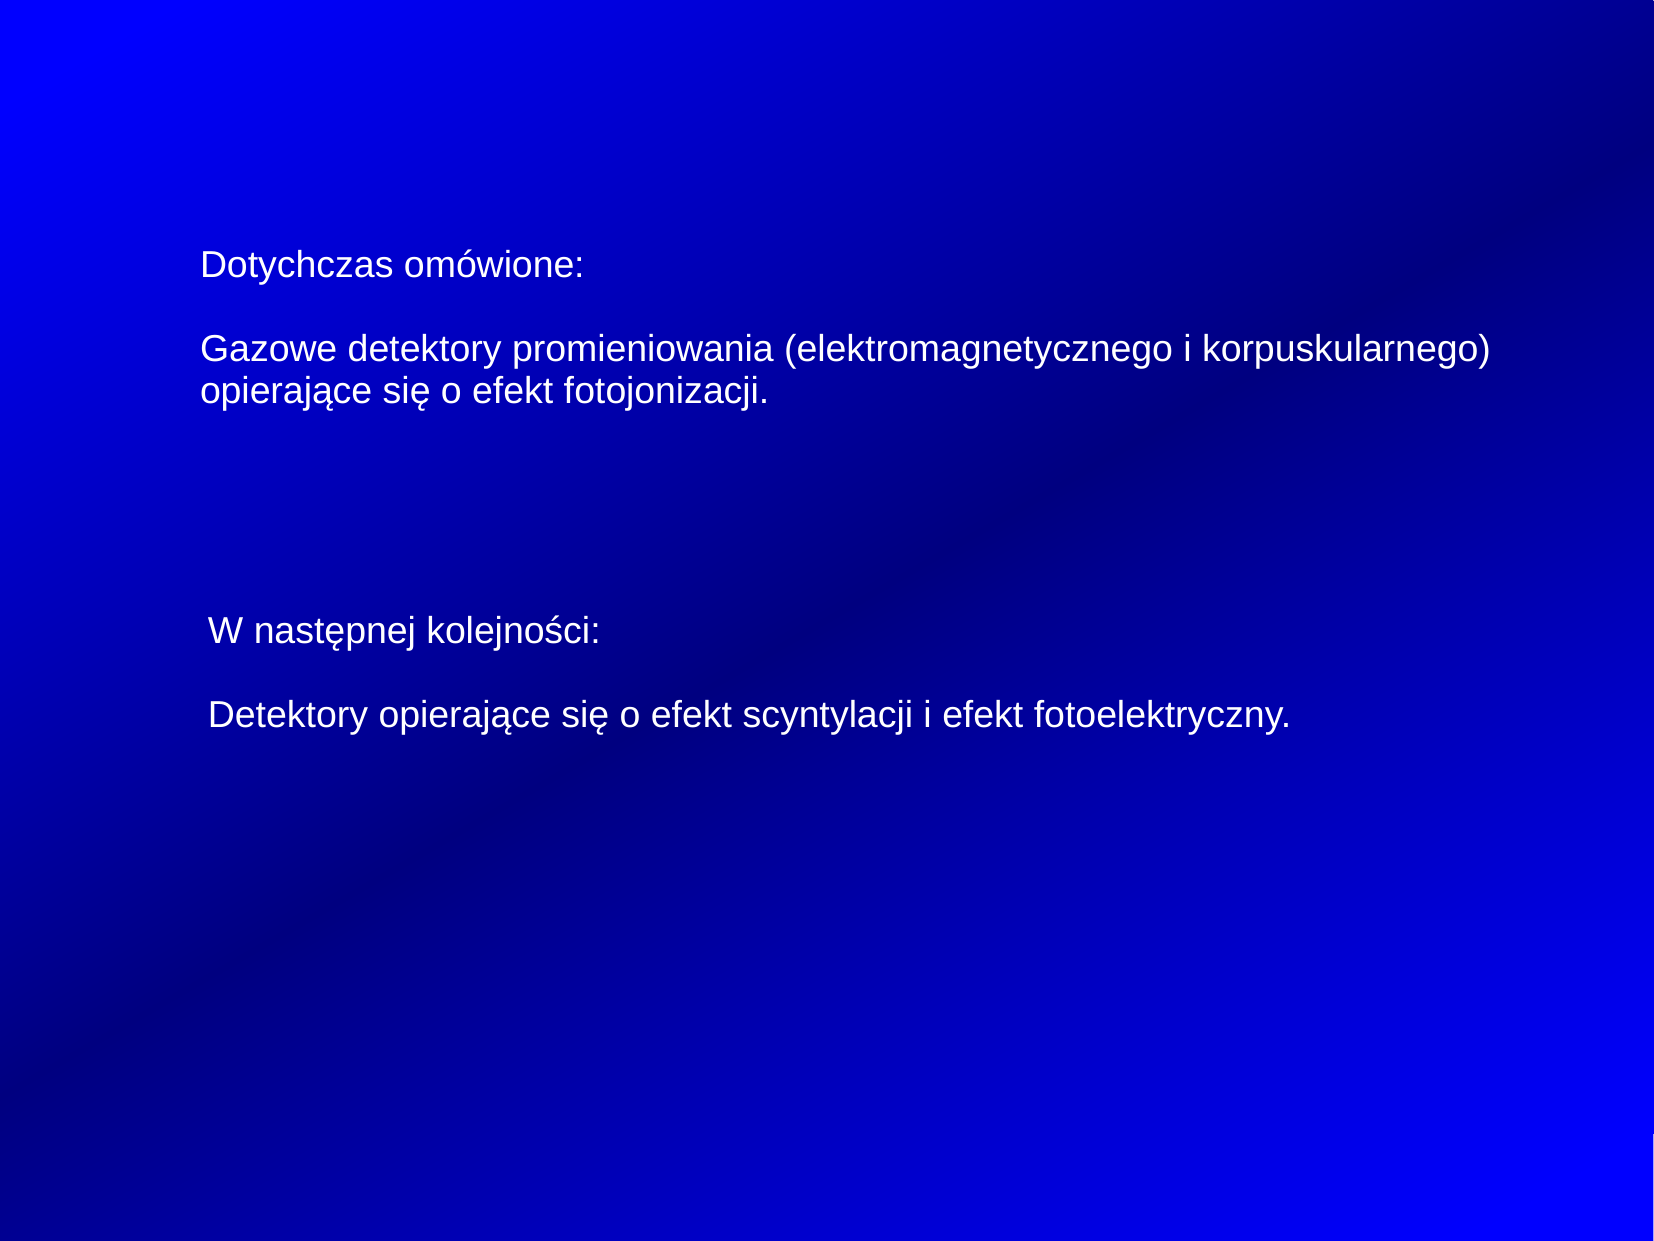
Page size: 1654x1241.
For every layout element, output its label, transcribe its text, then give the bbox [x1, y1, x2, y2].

text_box Dotychczas omówione: Gazowe detektory promieniowania (elektromagnetycznego i korpuskularnego) opierające się o efekt fotojonizacji. [185, 236, 1506, 419]
text_box W następnej kolejności: Detektory opierające się o efekt scyntylacji i efekt fotoelektryczny. [193, 602, 1307, 744]
